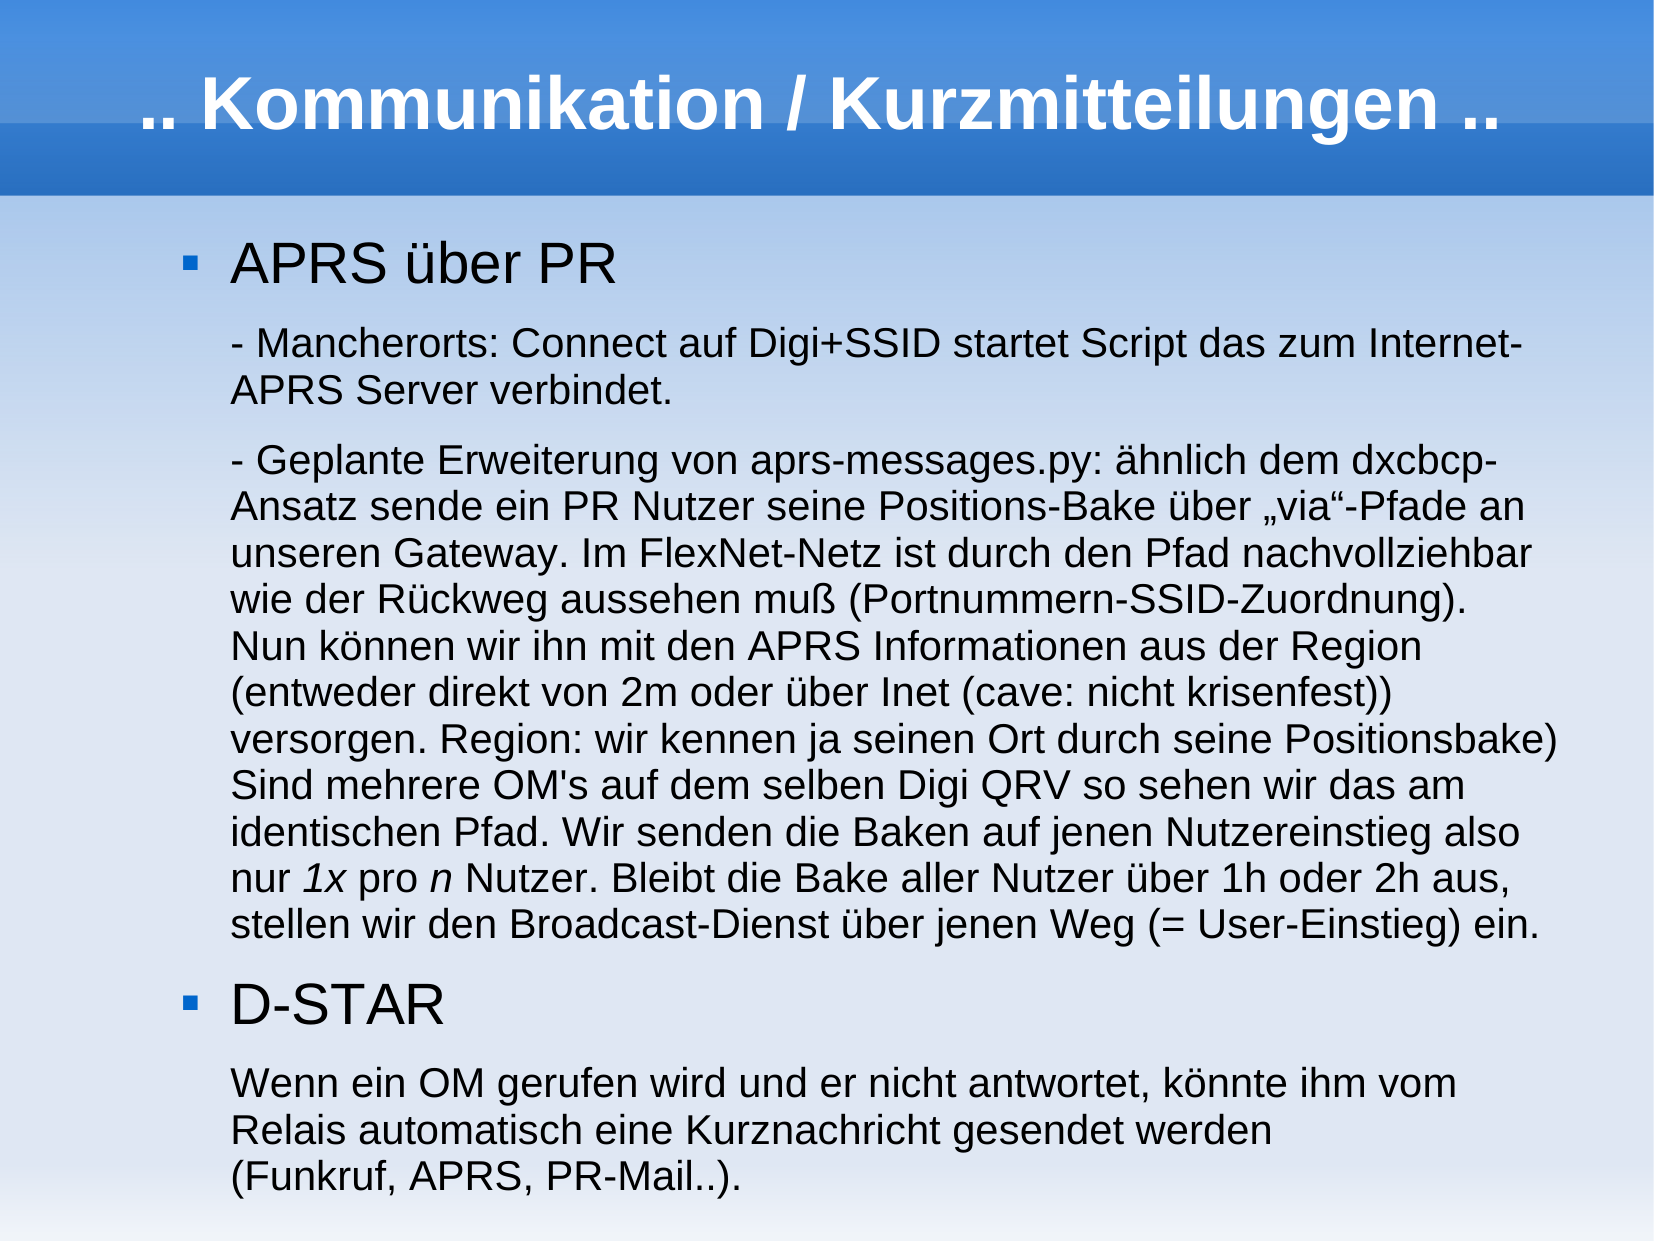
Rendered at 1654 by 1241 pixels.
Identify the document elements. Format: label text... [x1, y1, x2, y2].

list APRS über PR - Mancherorts: Connect auf Digi+SSID startet Script das zum Internet-APRS Server verbindet. - Geplante Erweiterung von aprs-messages.py: ähnlich dem dxcbcp- Ansatz sende ein PR Nutzer seine Positions-Bake über „via“-Pfade an unseren Gateway. Im FlexNet-Netz ist durch den Pfad nachvollziehbar wie der Rückweg aussehen muß (Portnummern-SSID-Zuordnung). Nun können wir ihn mit den APRS Informationen aus der Region (entweder direkt von 2m oder über Inet (cave: nicht krisenfest)) versorgen. Region: wir kennen ja seinen Ort durch seine Positionsbake) Sind mehrere OM's auf dem selben Digi QRV so sehen wir das am identischen Pfad. Wir senden die Baken auf jenen Nutzereinstieg also nur 1x pro n Nutzer. Bleibt die Bake aller Nutzer über 1h oder 2h aus, stellen wir den Broadcast-Dienst über jenen Weg (= User-Einstieg) ein. D-STAR Wenn ein OM gerufen wird und er nicht antwortet, könnte ihm vom Relais automatisch eine Kurznachricht gesendet werden (Funkruf, APRS, PR-Mail..). [88, 231, 1577, 1241]
picture [0, 0, 1654, 1241]
title .. Kommunikation / Kurzmitteilungen .. [76, 7, 1565, 200]
